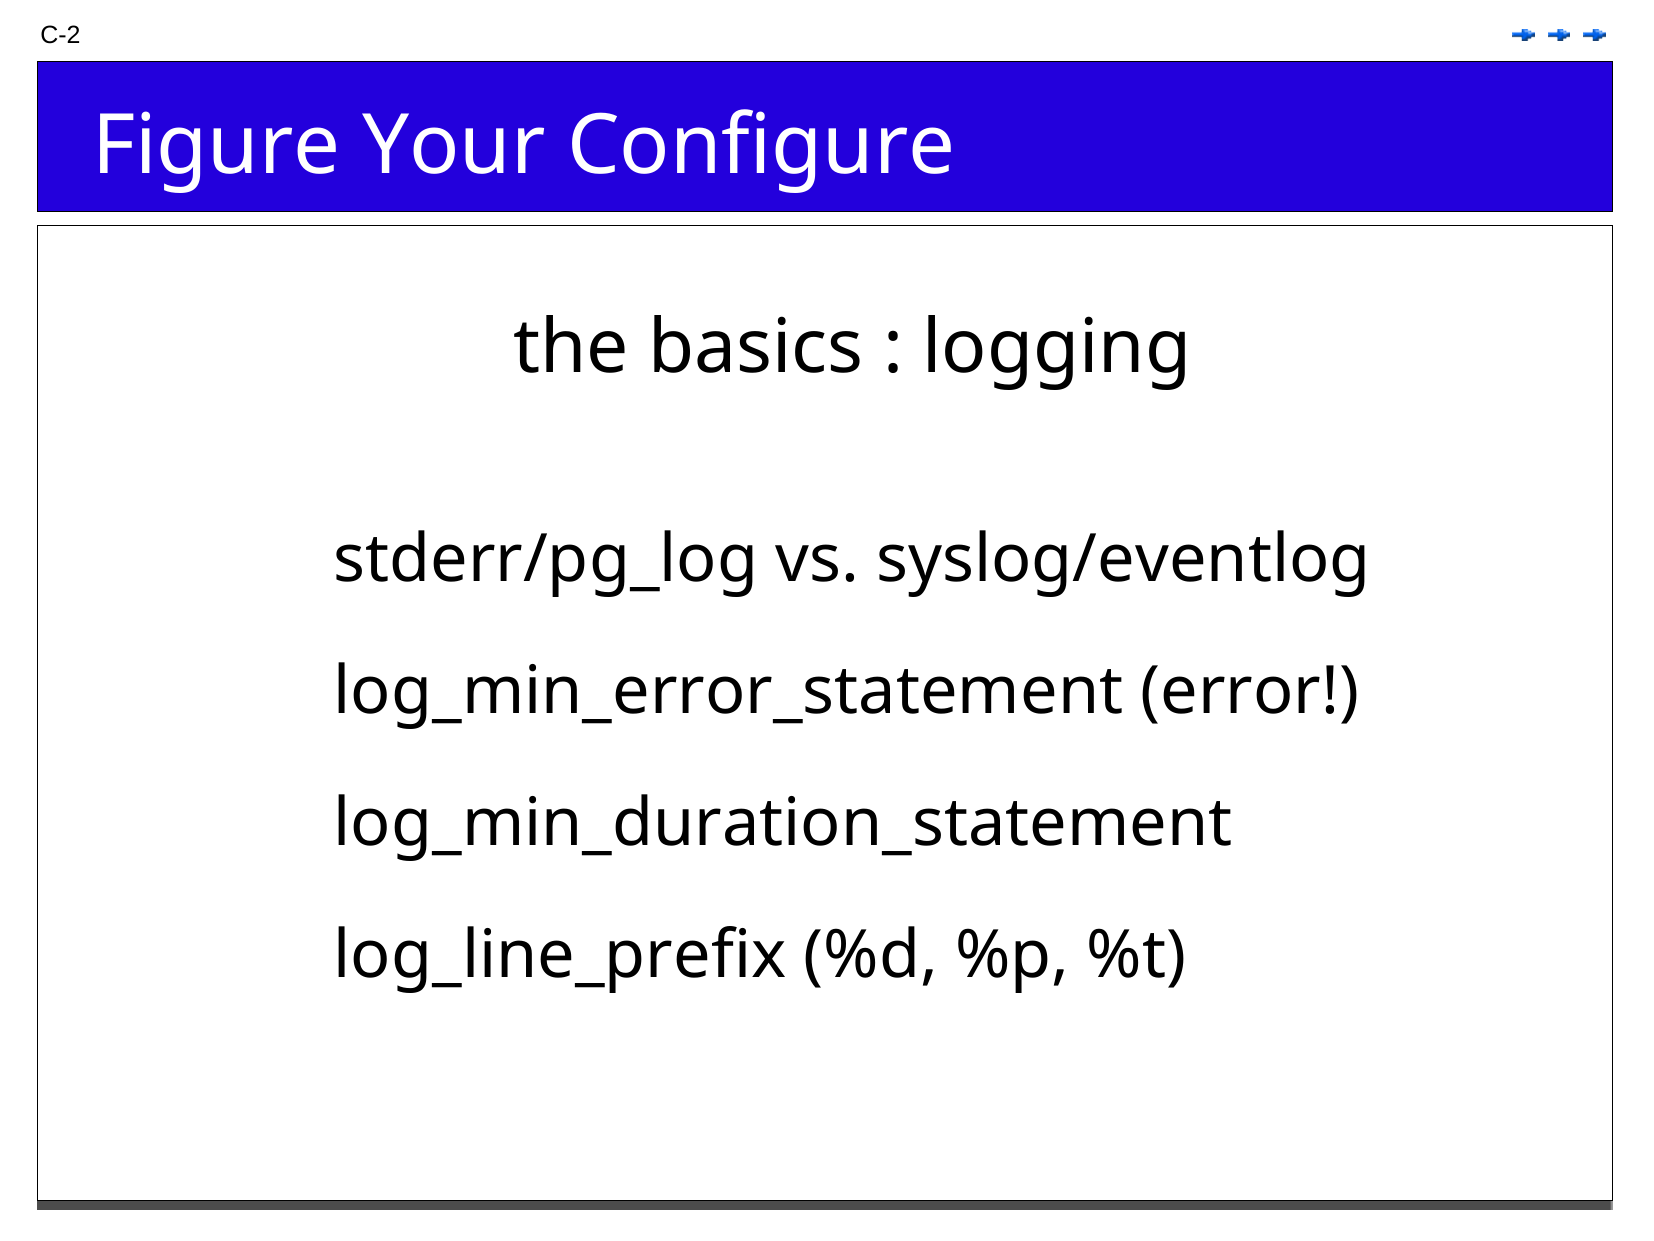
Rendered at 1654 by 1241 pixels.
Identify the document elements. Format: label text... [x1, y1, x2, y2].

text_box [37, 225, 1613, 1201]
text_box C-2 [25, 13, 113, 70]
text_box the basics : logging [498, 284, 1155, 390]
text_box Figure Your Configure [77, 77, 916, 193]
picture [1512, 29, 1535, 41]
text_box stderr/pg_log vs. syslog/eventlog log_min_error_statement (error!) log_min_duration_statement log_line_prefix (%d, %p, %t) [301, 502, 1352, 964]
picture [1583, 29, 1606, 41]
text_box [37, 61, 1613, 212]
picture [1548, 29, 1570, 41]
